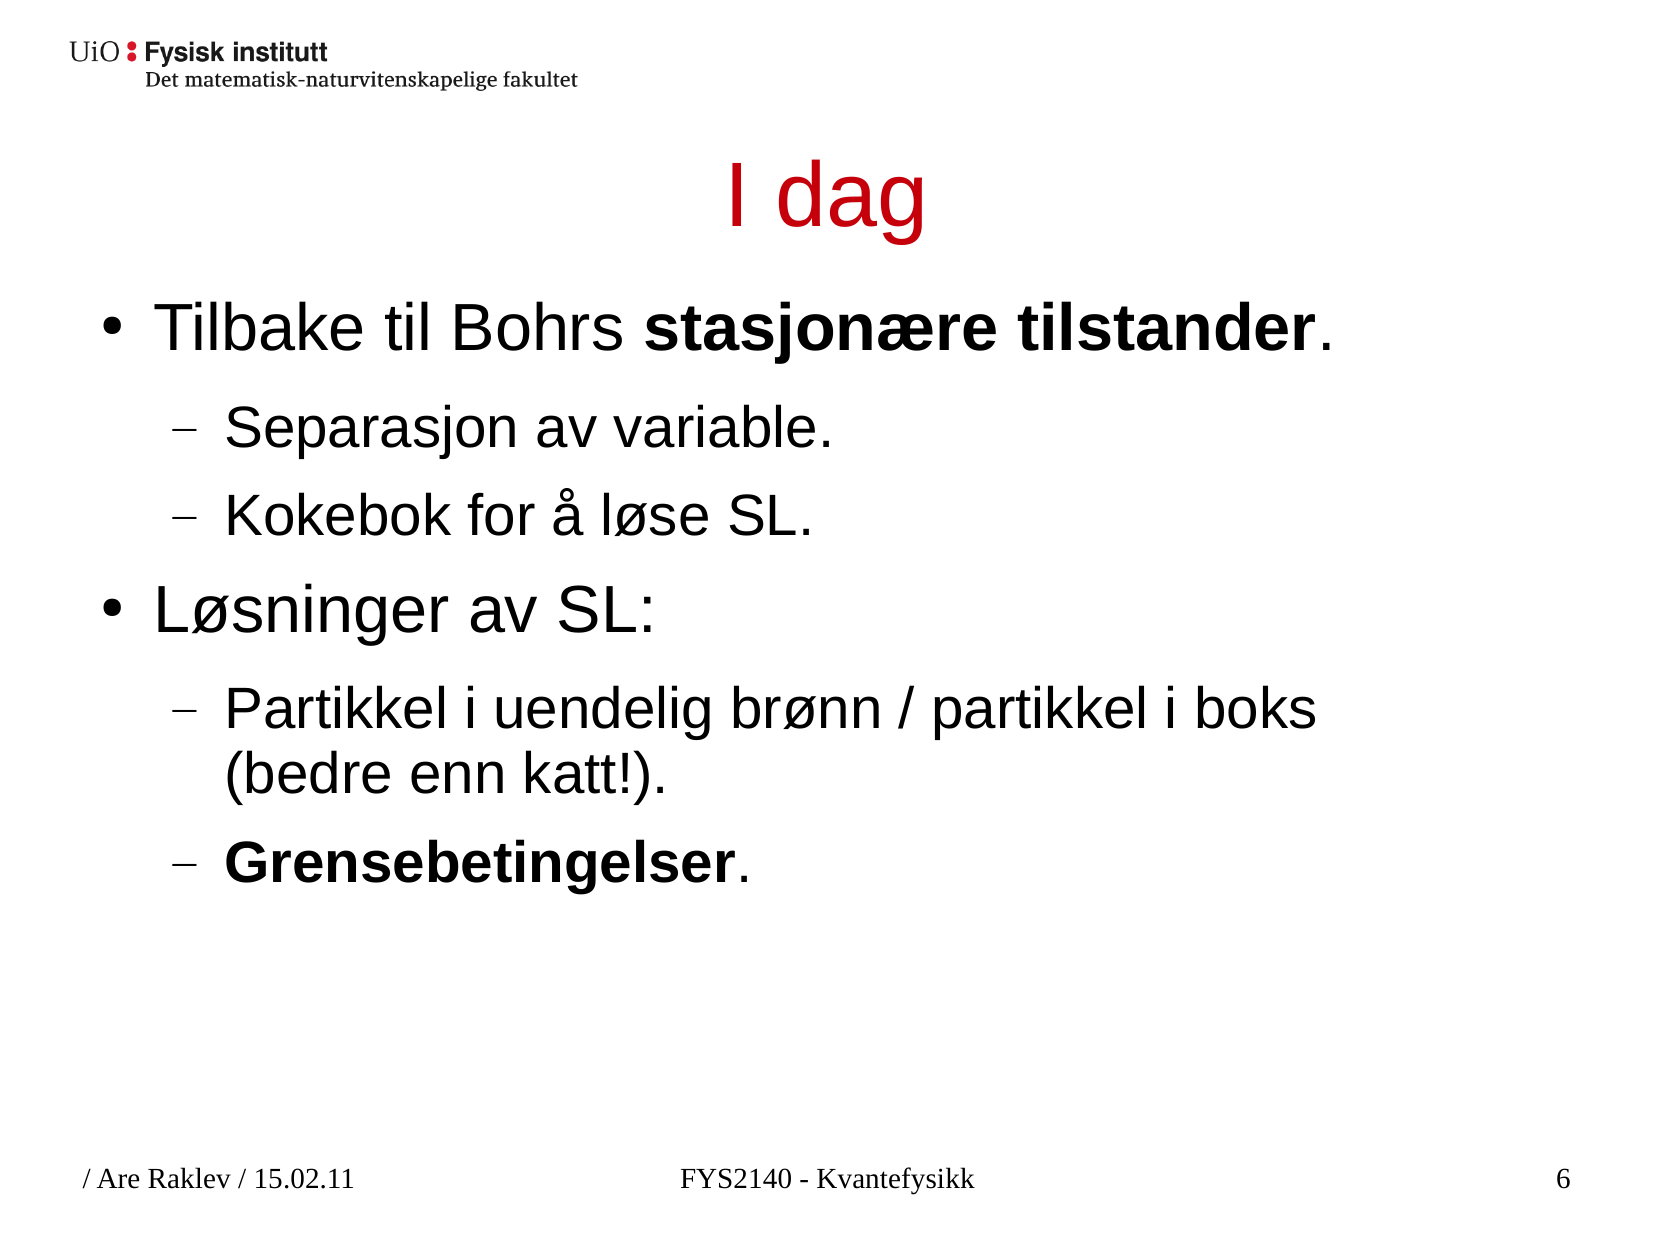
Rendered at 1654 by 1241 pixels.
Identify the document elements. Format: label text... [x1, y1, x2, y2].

title I dag [82, 90, 1571, 290]
picture [68, 37, 581, 93]
list Tilbake til Bohrs stasjonære tilstander. Separasjon av variable. Kokebok for å løse SL. Løsninger av SL: Partikkel i uendelig brønn / partikkel i boks (bedre enn katt!). Grensebetingelser. [82, 290, 1613, 1094]
